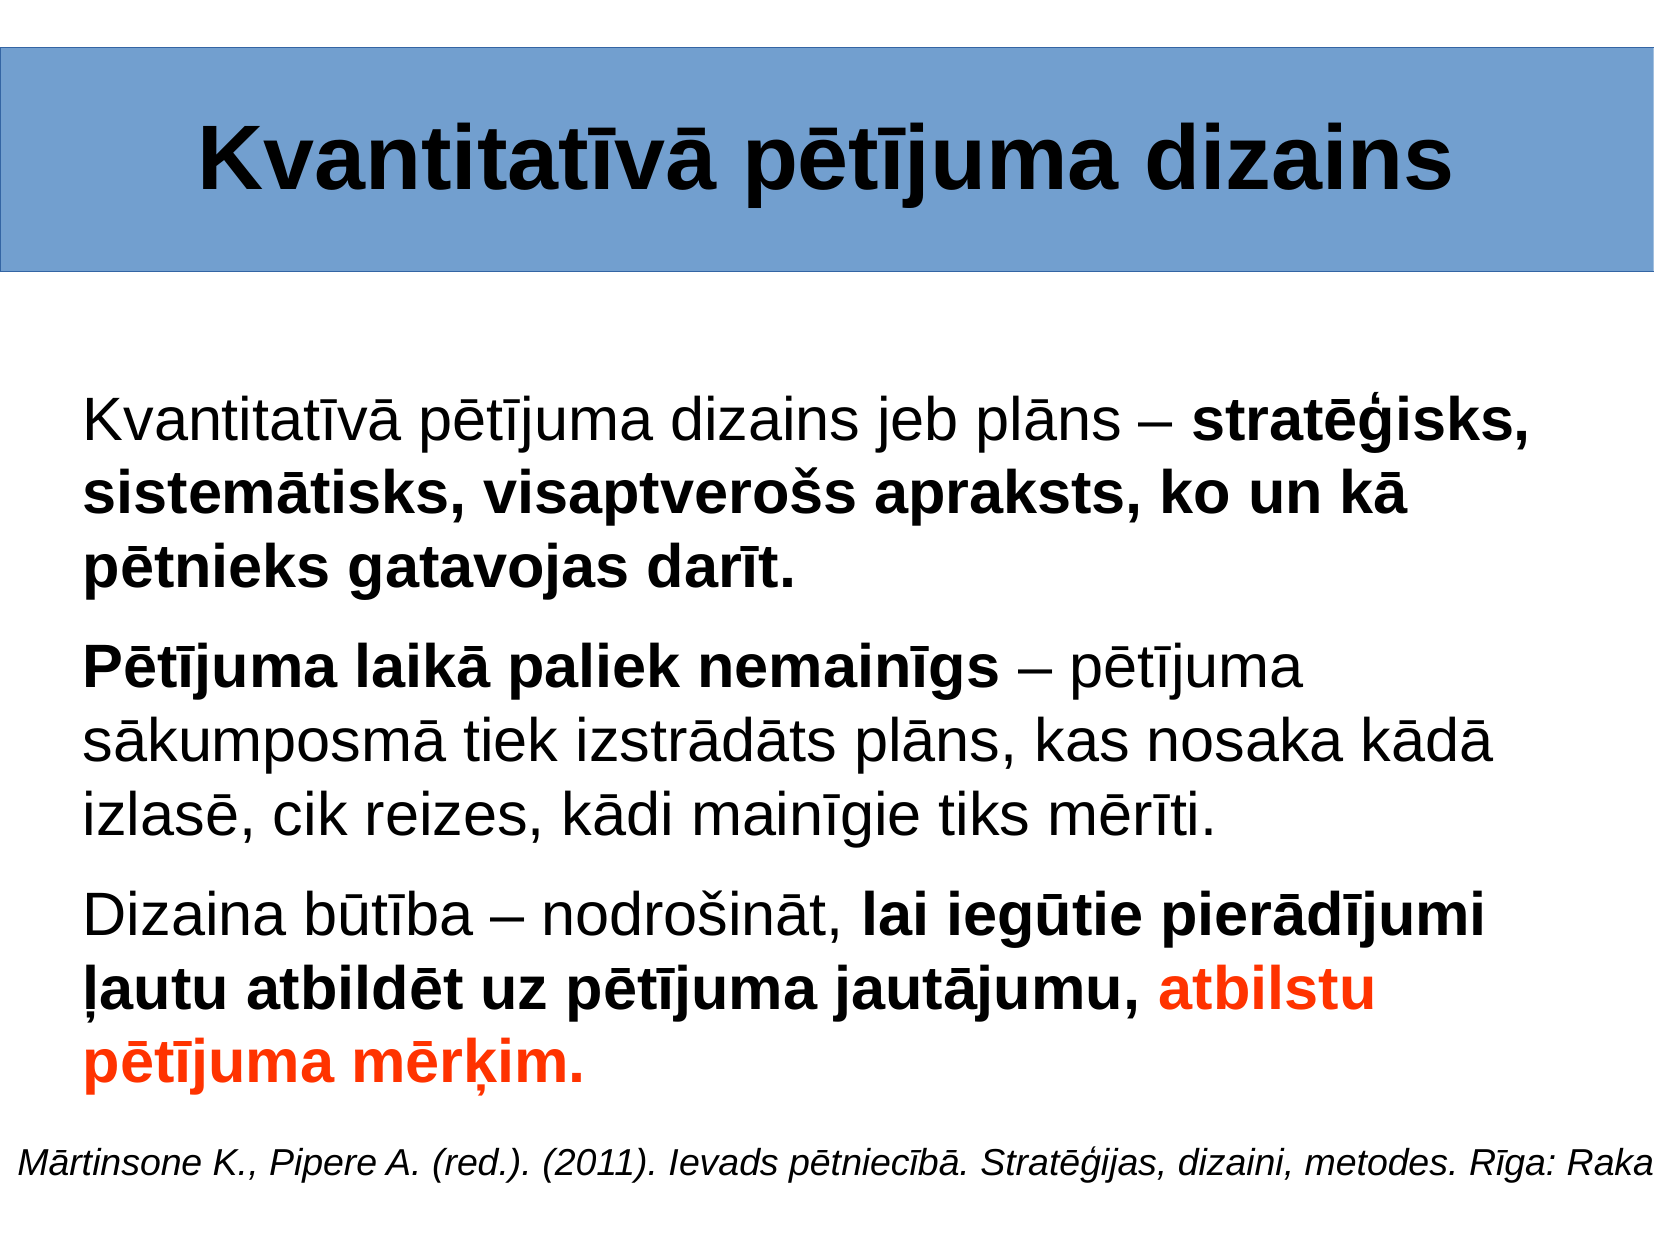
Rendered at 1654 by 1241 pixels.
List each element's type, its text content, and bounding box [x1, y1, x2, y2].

text_box Mārtinsone K., Pipere A. (red.). (2011). Ievads pētniecībā. Stratēģijas, dizaini, metodes. Rīga: Raka [2, 1133, 1654, 1191]
title Kvantitatīvā pētījuma dizains [82, 49, 1571, 257]
text_box [0, 47, 1654, 272]
list Kvantitatīvā pētījuma dizains jeb plāns – stratēģisks, sistemātisks, visaptverošs apraksts, ko un kā pētnieks gatavojas darīt. Pētījuma laikā paliek nemainīgs – pētījuma sākumposmā tiek izstrādāts plāns, kas nosaka kādā izlasē, cik reizes, kādi mainīgie tiks mērīti. Dizaina būtība – nodrošināt, lai iegūtie pierādījumi ļautu atbildēt uz pētījuma jautājumu, atbilstu pētījuma mērķim. [82, 378, 1619, 1099]
